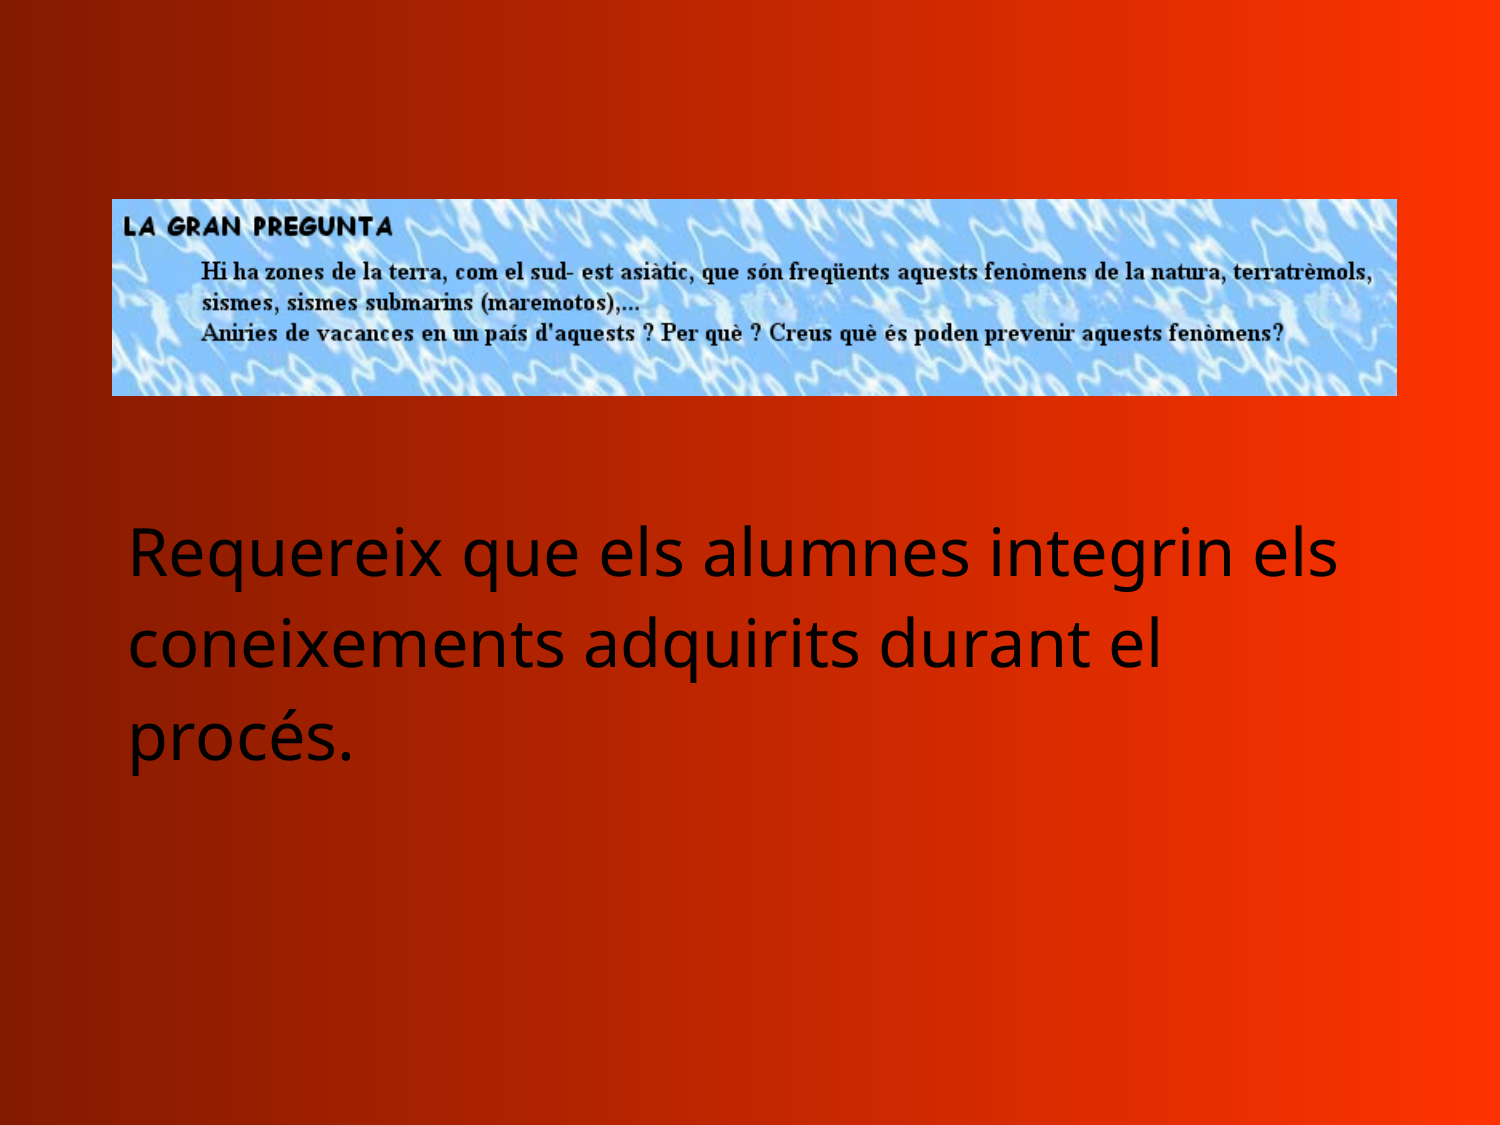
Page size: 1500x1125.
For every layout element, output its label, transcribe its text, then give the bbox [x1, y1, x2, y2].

picture [112, 199, 1397, 396]
text_box Requereix que els alumnes integrin els coneixements adquirits durant el procés. [112, 637, 1393, 741]
